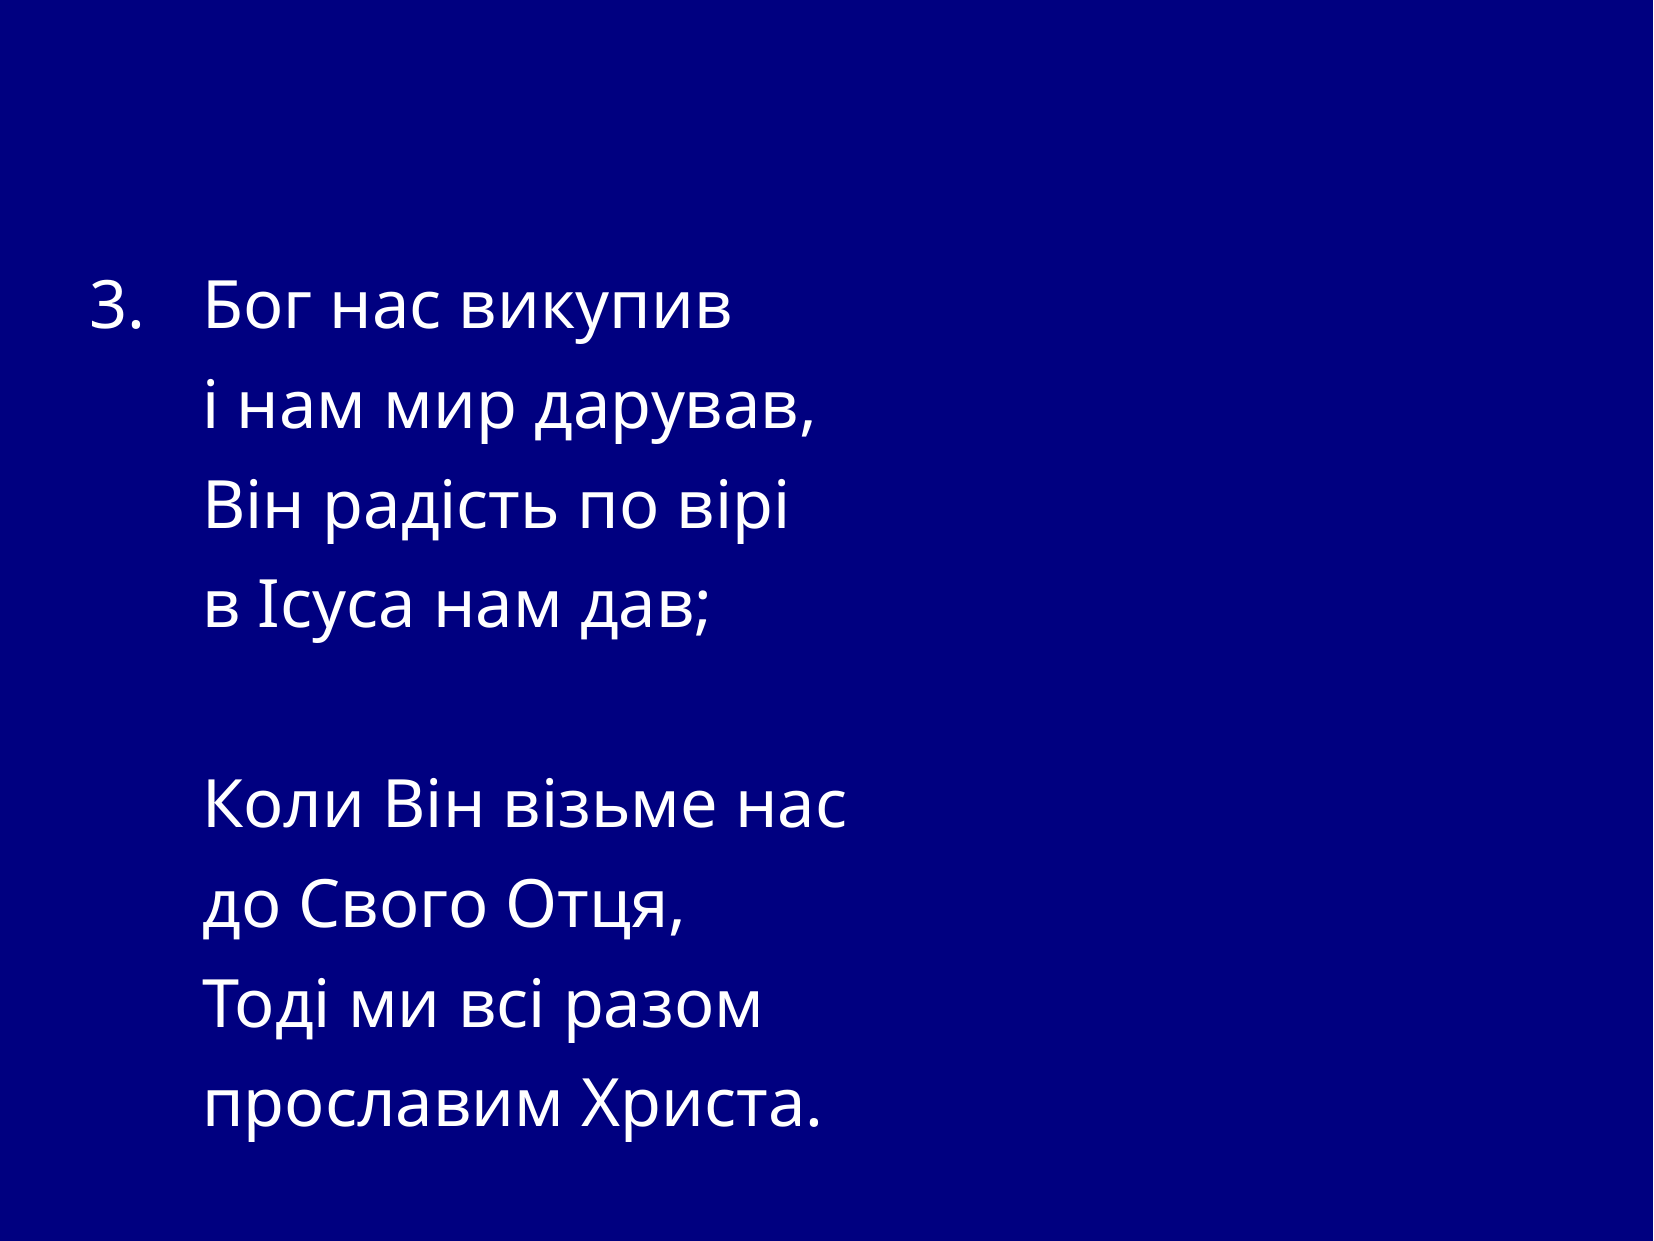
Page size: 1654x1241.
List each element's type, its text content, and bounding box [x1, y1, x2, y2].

text_box 3. Бог нас викупив і нам мир дарував, Він радість по вірі в Ісуса нам дав; Коли Він візьме нас до Свого Отця, Тоді ми всі разом прославим Христа. [75, 150, 1576, 1163]
